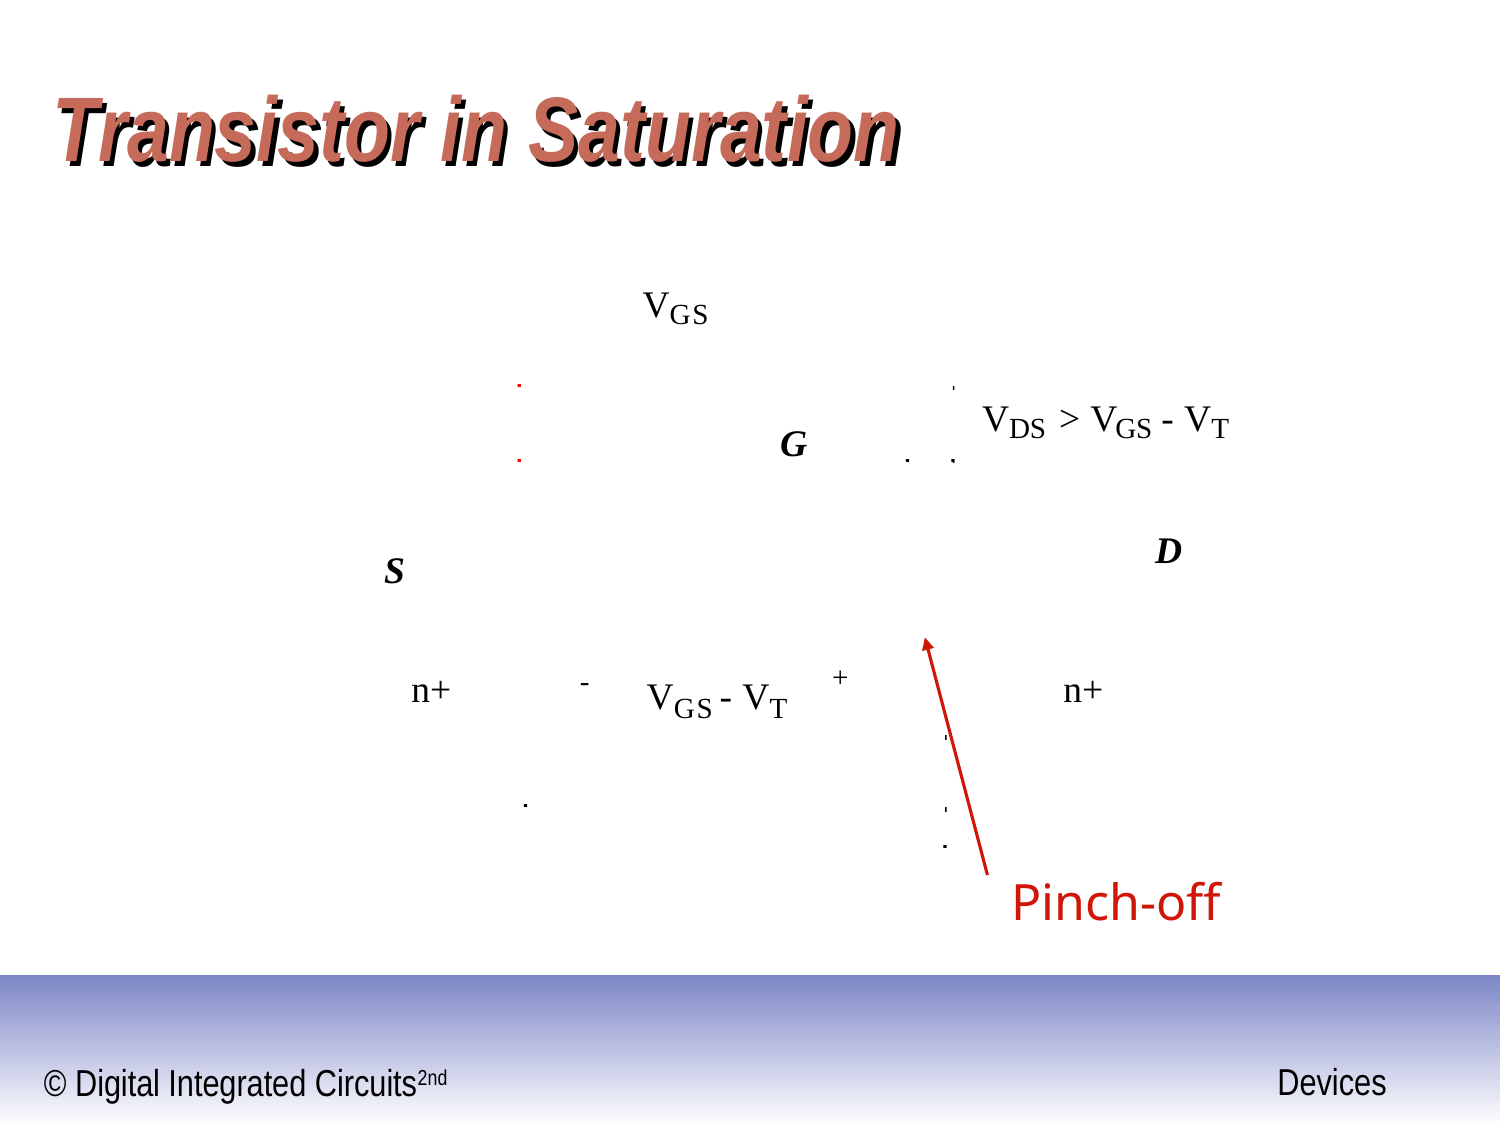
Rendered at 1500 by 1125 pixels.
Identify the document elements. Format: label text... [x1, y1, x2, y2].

picture [265, 283, 1235, 841]
title Transistor in Saturation [37, 37, 1463, 188]
text_box Pinch-off [996, 862, 1237, 938]
